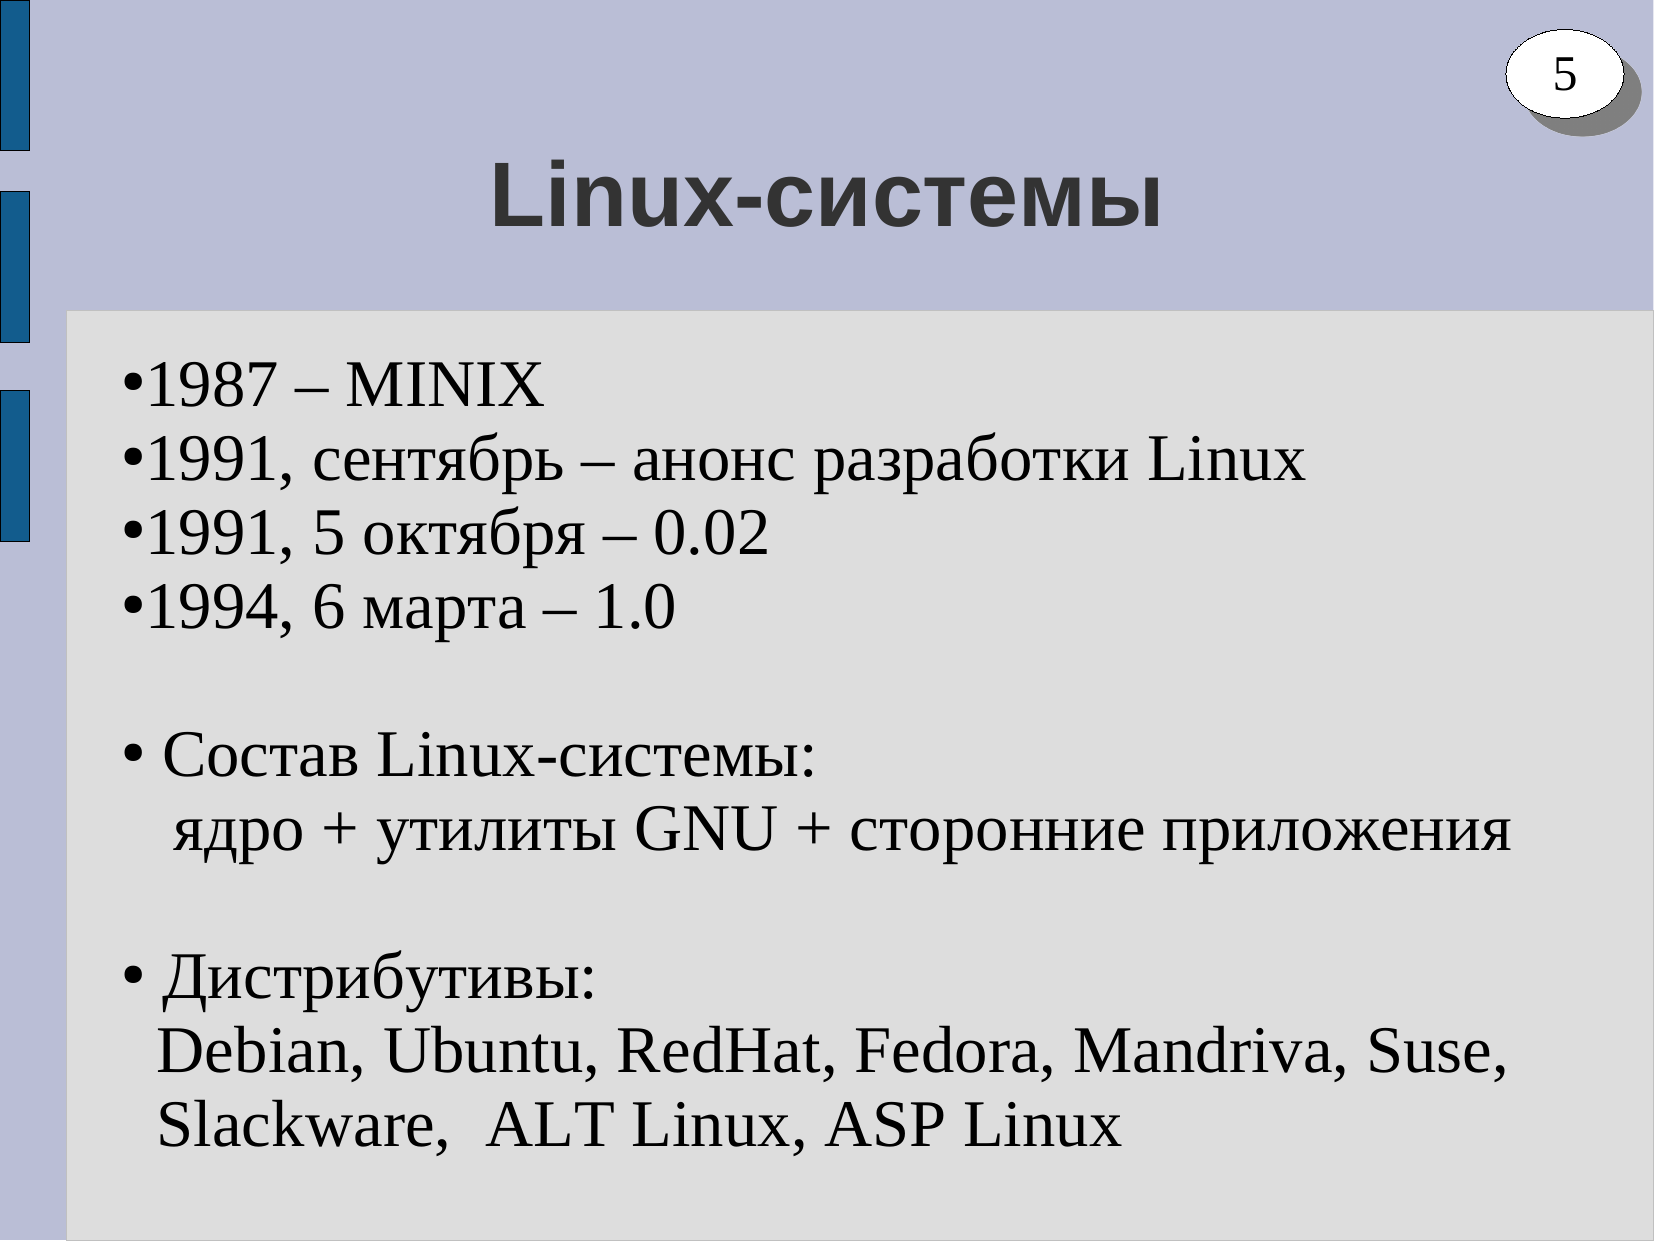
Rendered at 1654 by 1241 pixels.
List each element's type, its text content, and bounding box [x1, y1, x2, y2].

subtitle 1987 – MINIX 1991, сентябрь – анонс разработки Linux 1991, 5 октября – 0.02 1994, 6 марта – 1.0 Состав Linux-системы: ядро + утилиты GNU + сторонние приложения Дистрибутивы: Debian, Ubuntu, RedHat, Fedora, Mandriva, Suse, Slackware, ALT Linux, ASP Linux [121, 344, 1534, 1164]
text_box 5 [1505, 29, 1625, 119]
title Linux-системы [121, 91, 1534, 299]
